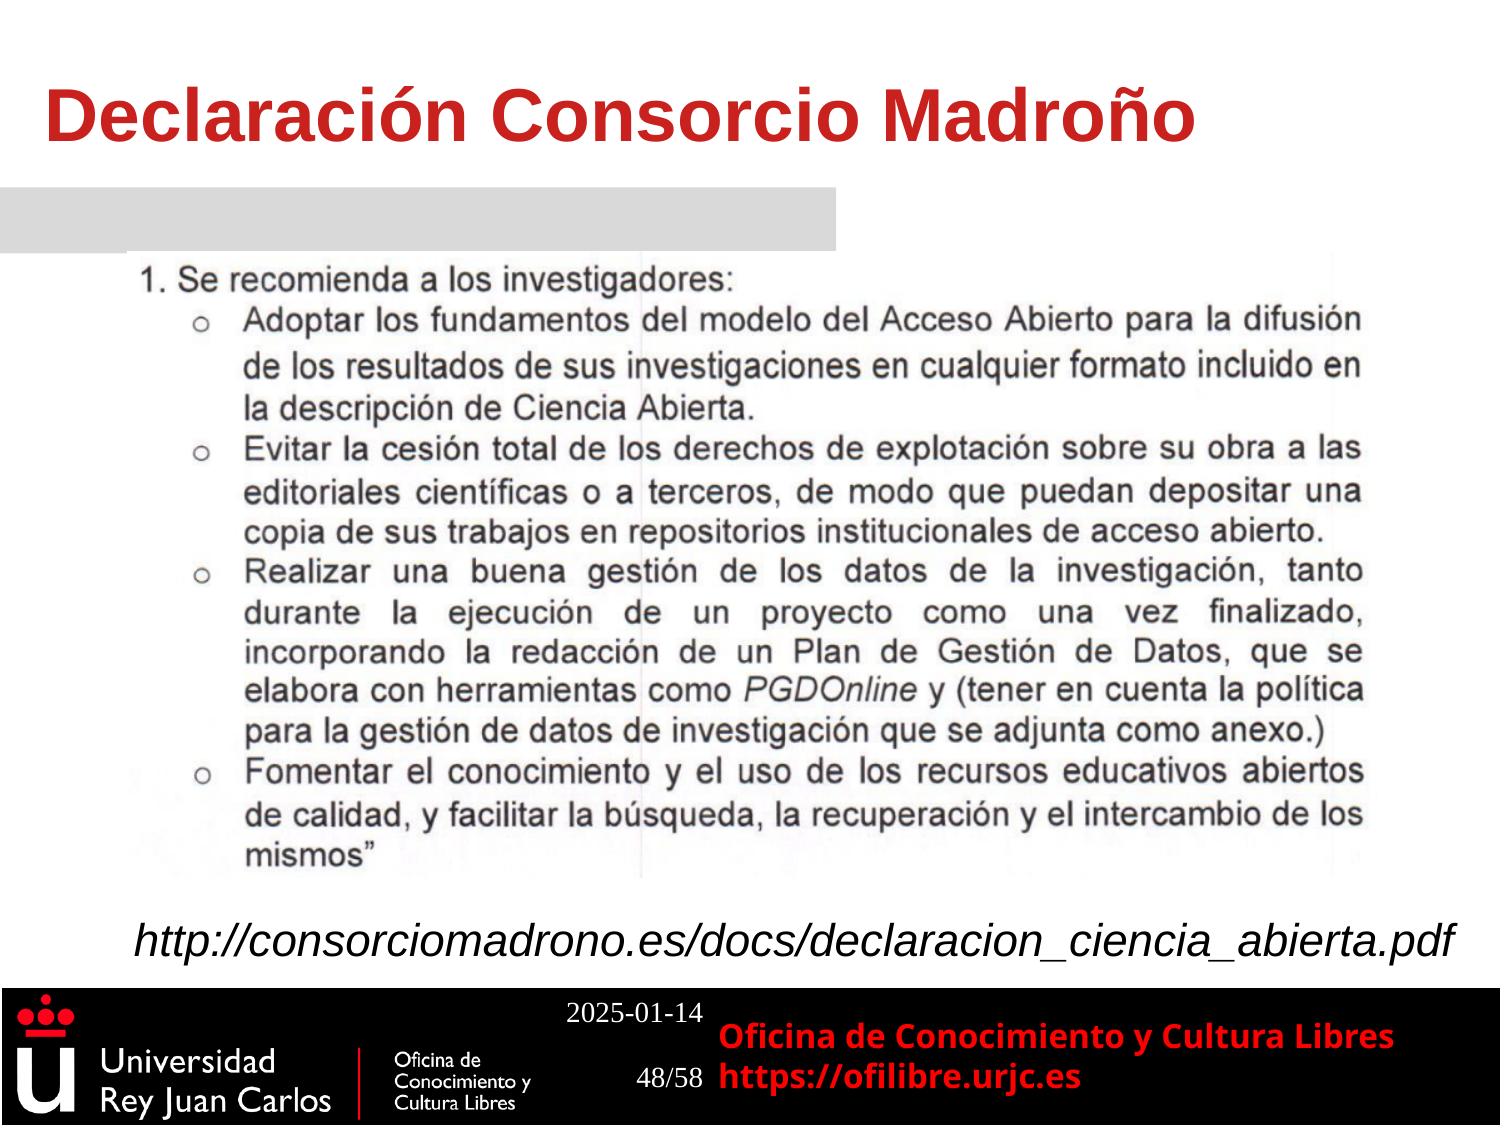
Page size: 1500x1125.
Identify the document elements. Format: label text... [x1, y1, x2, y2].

title [75, 7, 1425, 196]
text_box [40, 249, 1366, 346]
picture [17, 1055, 531, 1120]
picture [127, 251, 1378, 878]
text_box http://consorciomadrono.es/docs/declaracion_ciencia_abierta.pdf [15, 690, 1471, 1055]
text_box Declaración Consorcio Madroño [30, 66, 1381, 249]
